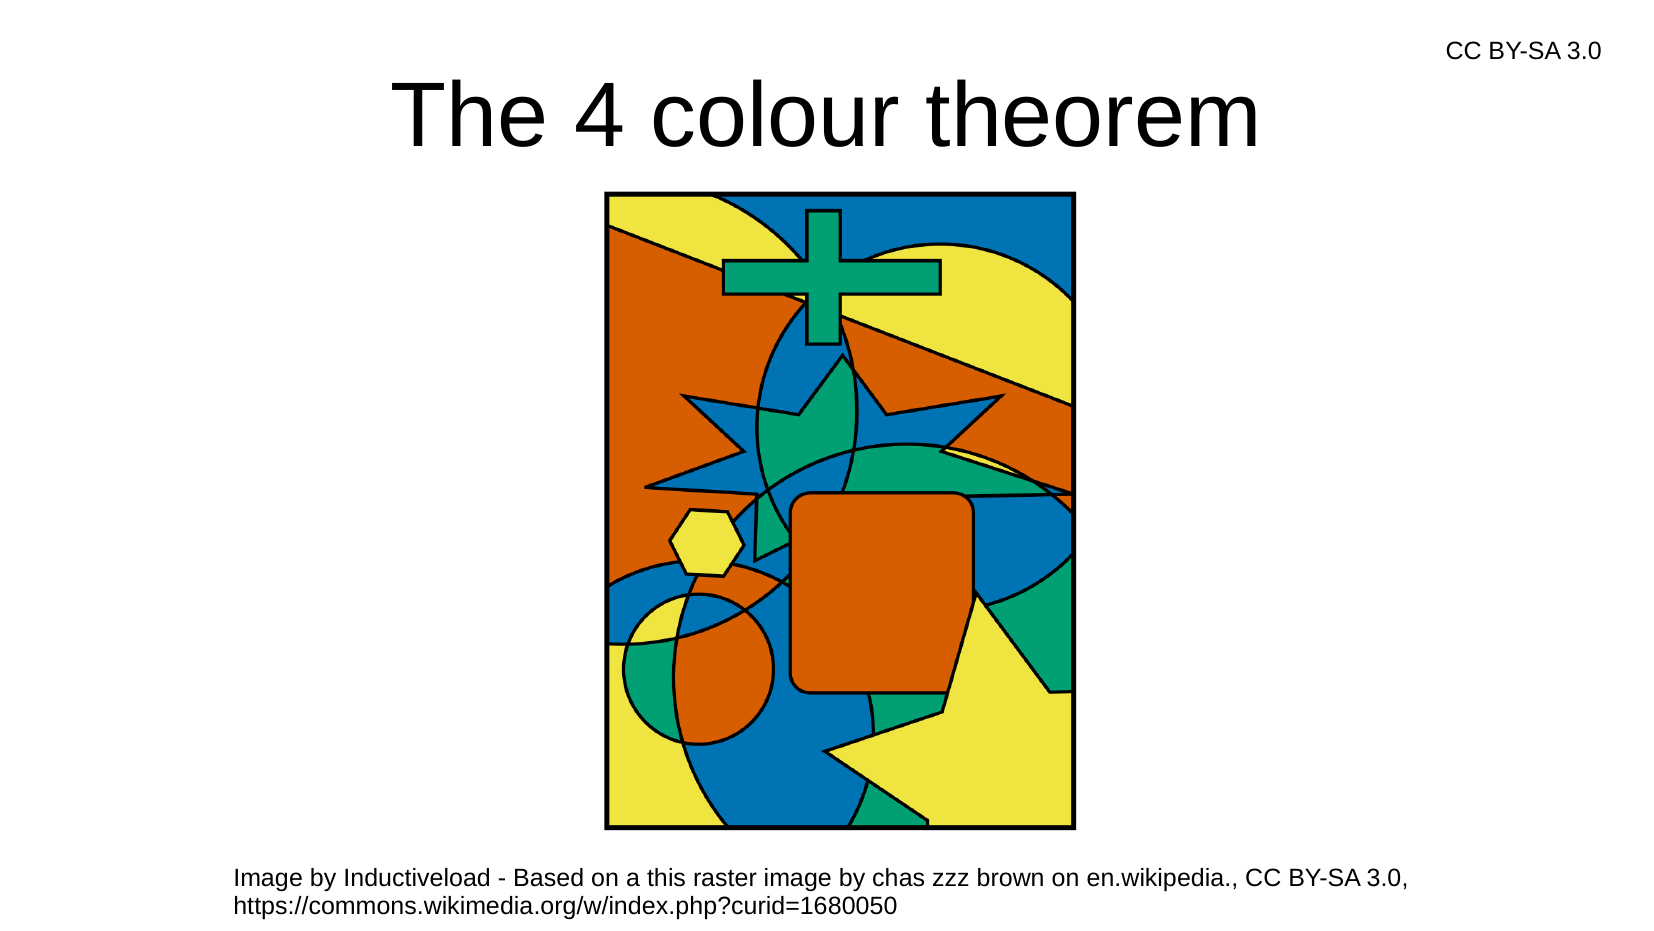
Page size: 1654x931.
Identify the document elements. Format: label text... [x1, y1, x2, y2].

title The 4 colour theorem [82, 37, 1571, 193]
picture [590, 177, 1090, 844]
text_box CC BY-SA 3.0 [1430, 29, 1625, 73]
text_box Image by Inductiveload - Based on a this raster image by chas zzz brown on en.wikipedia., CC BY-SA 3.0, https://commons.wikimedia.org/w/index.php?curid=1680050 [218, 856, 1477, 928]
